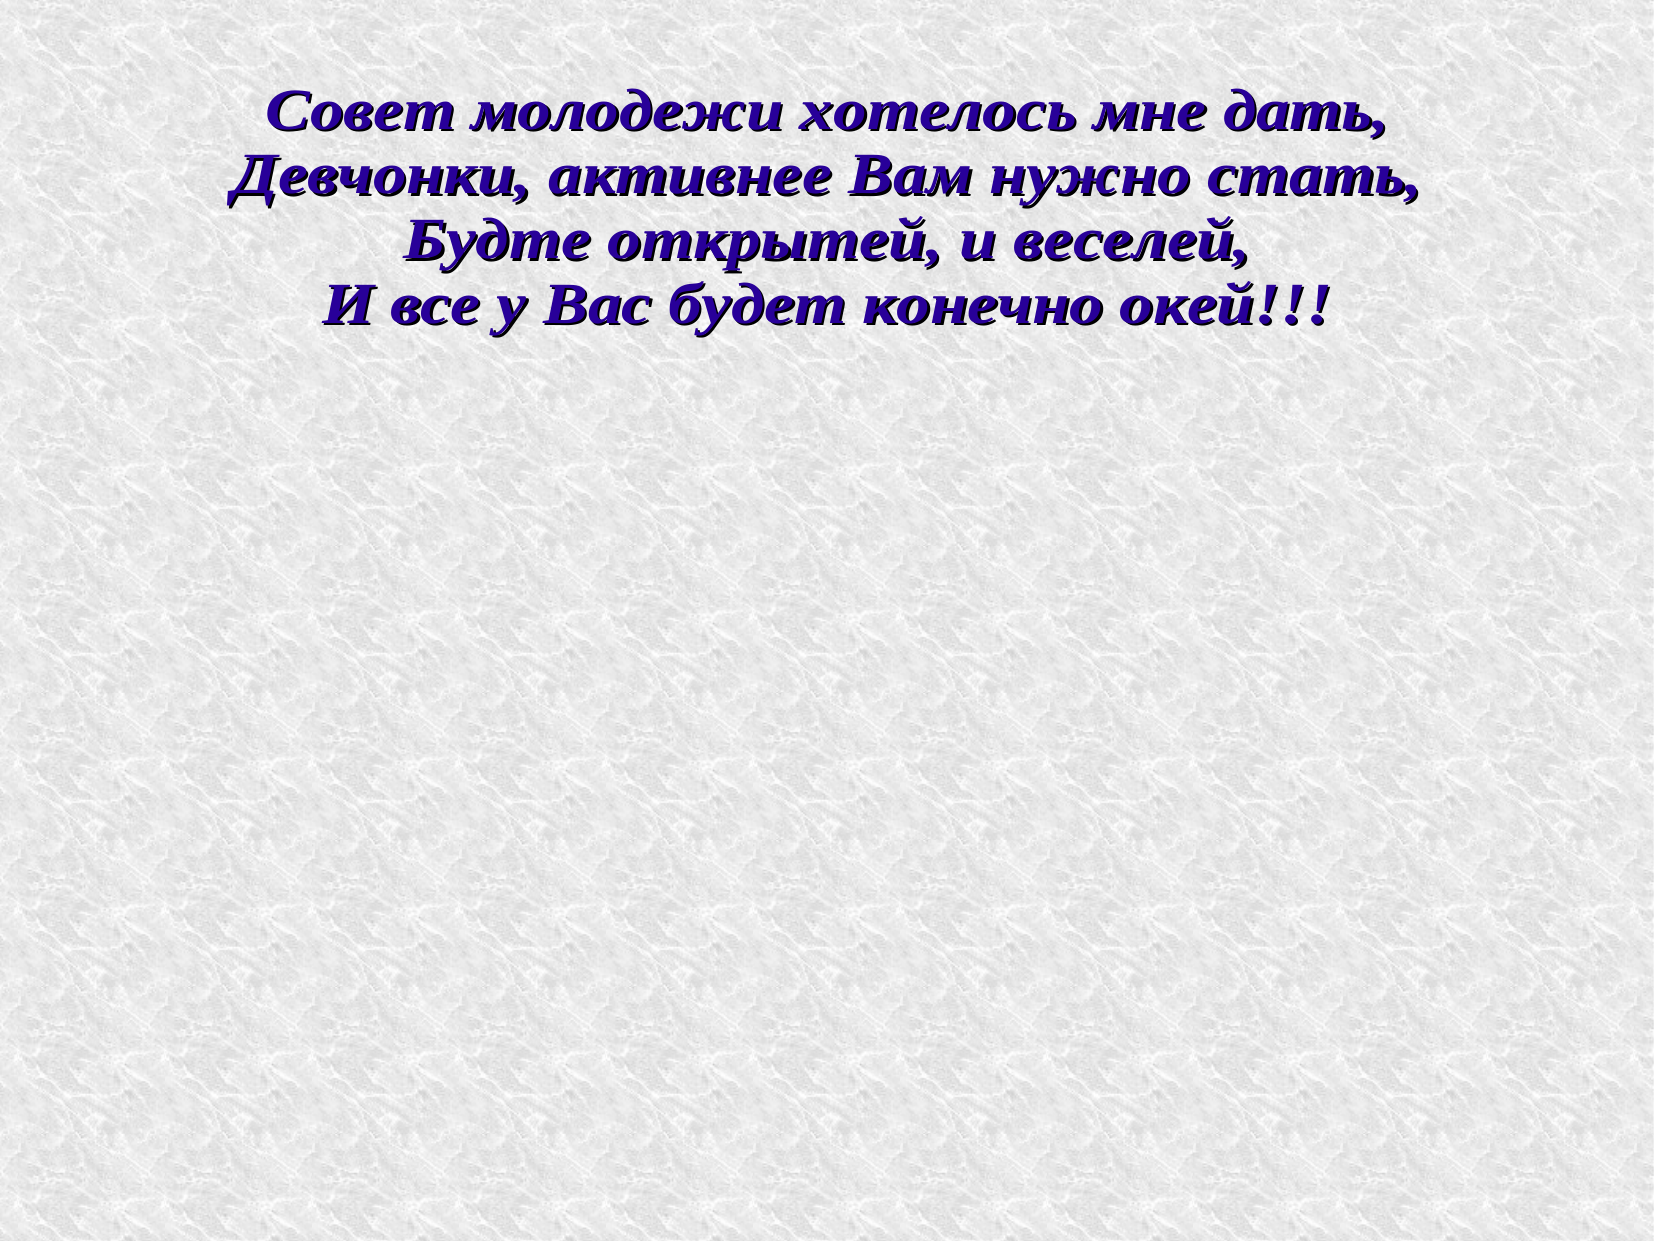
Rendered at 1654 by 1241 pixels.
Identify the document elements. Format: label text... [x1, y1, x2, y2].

title Совет молодежи хотелось мне дать, Девчонки, активнее Вам нужно стать, Будте открытей, и веселей, И все у Вас будет конечно окей!!! [121, 76, 1534, 337]
picture [0, 0, 1654, 1241]
